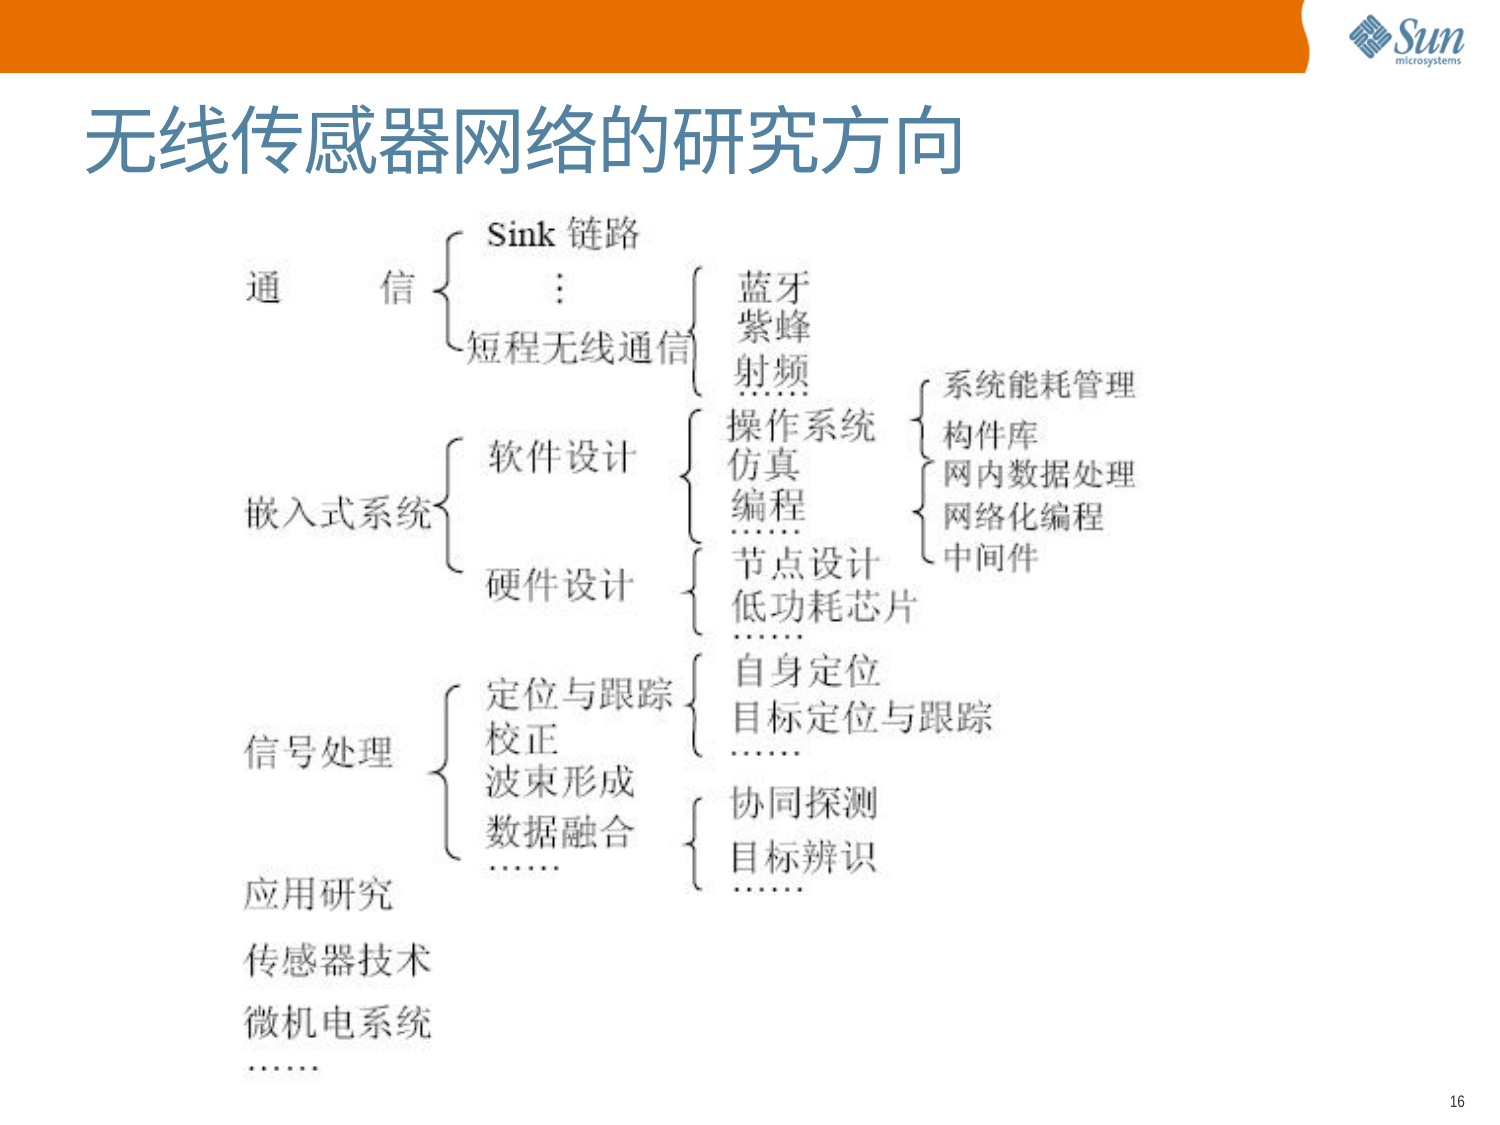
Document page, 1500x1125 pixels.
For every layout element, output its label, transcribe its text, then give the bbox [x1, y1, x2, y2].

title 无线传感器网络的研究方向 [83, 94, 1446, 199]
picture [0, 0, 1500, 73]
picture [54, 196, 1413, 1102]
